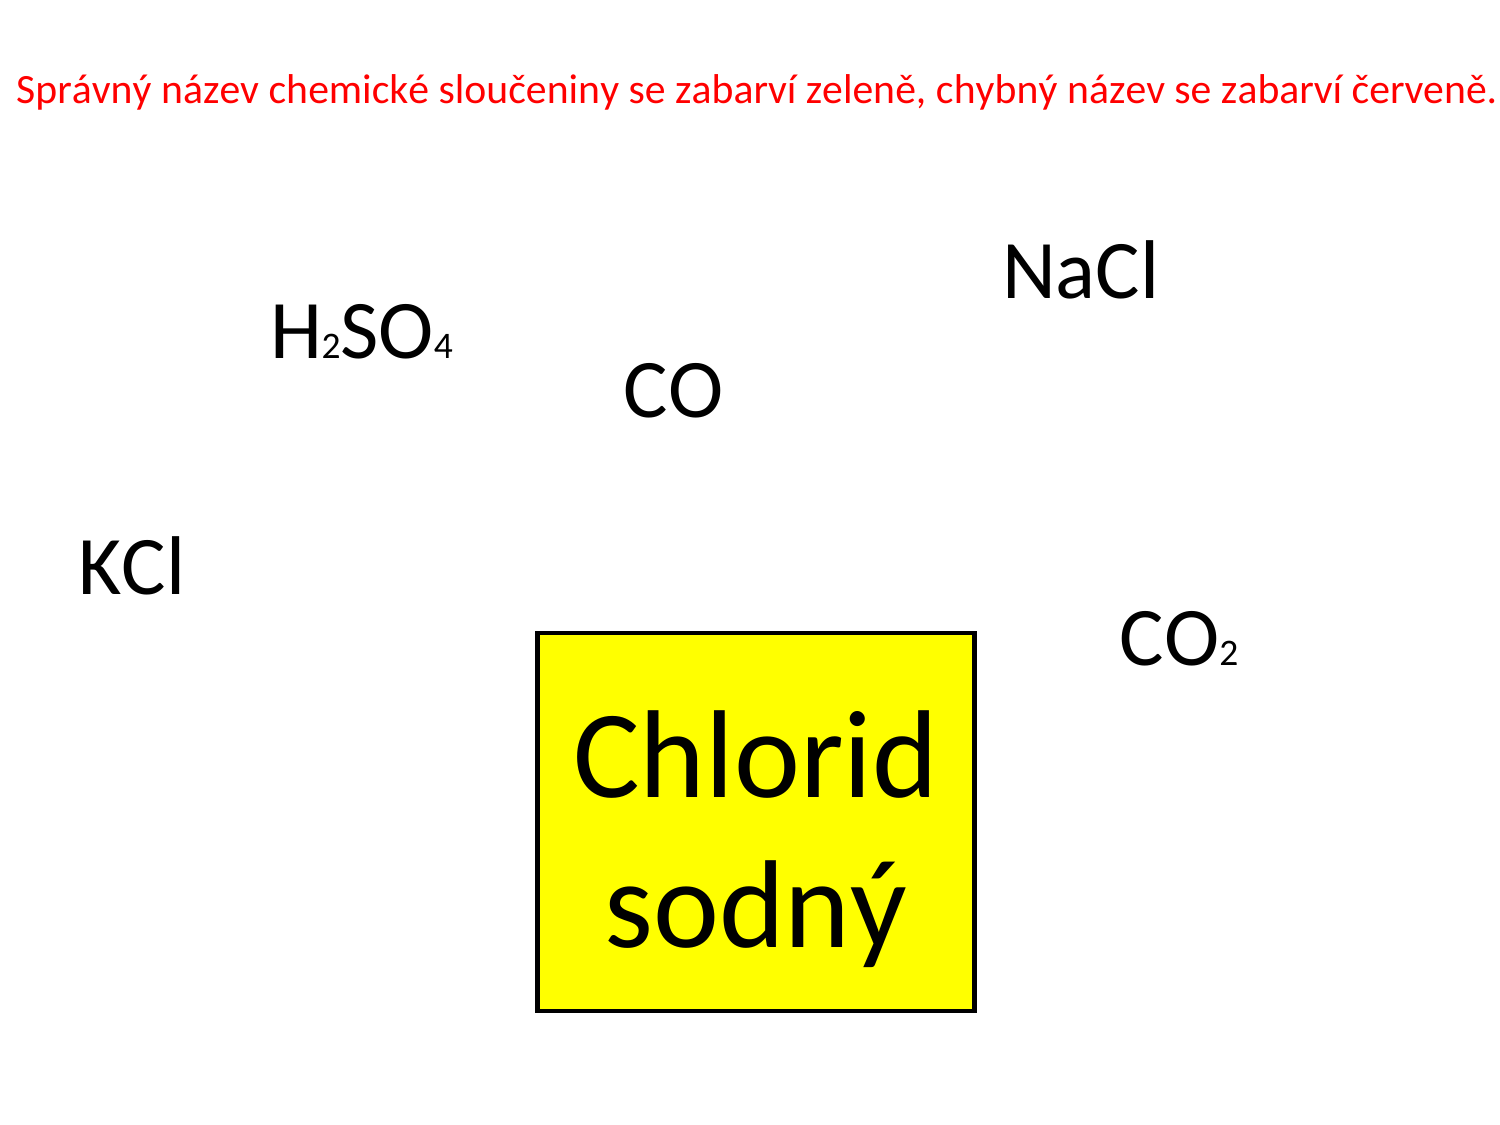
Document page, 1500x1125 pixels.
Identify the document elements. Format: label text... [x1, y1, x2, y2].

text_box CO [608, 326, 739, 442]
text_box KCl [64, 503, 201, 619]
text_box Správný název chemické sloučeniny se zabarví zeleně, chybný název se zabarví červeně. [1, 54, 1500, 121]
text_box H2SO4 [255, 267, 468, 383]
text_box CO2 [1105, 574, 1254, 690]
text_box NaCl [987, 208, 1175, 324]
text_box Chlorid sodný [537, 633, 975, 1012]
